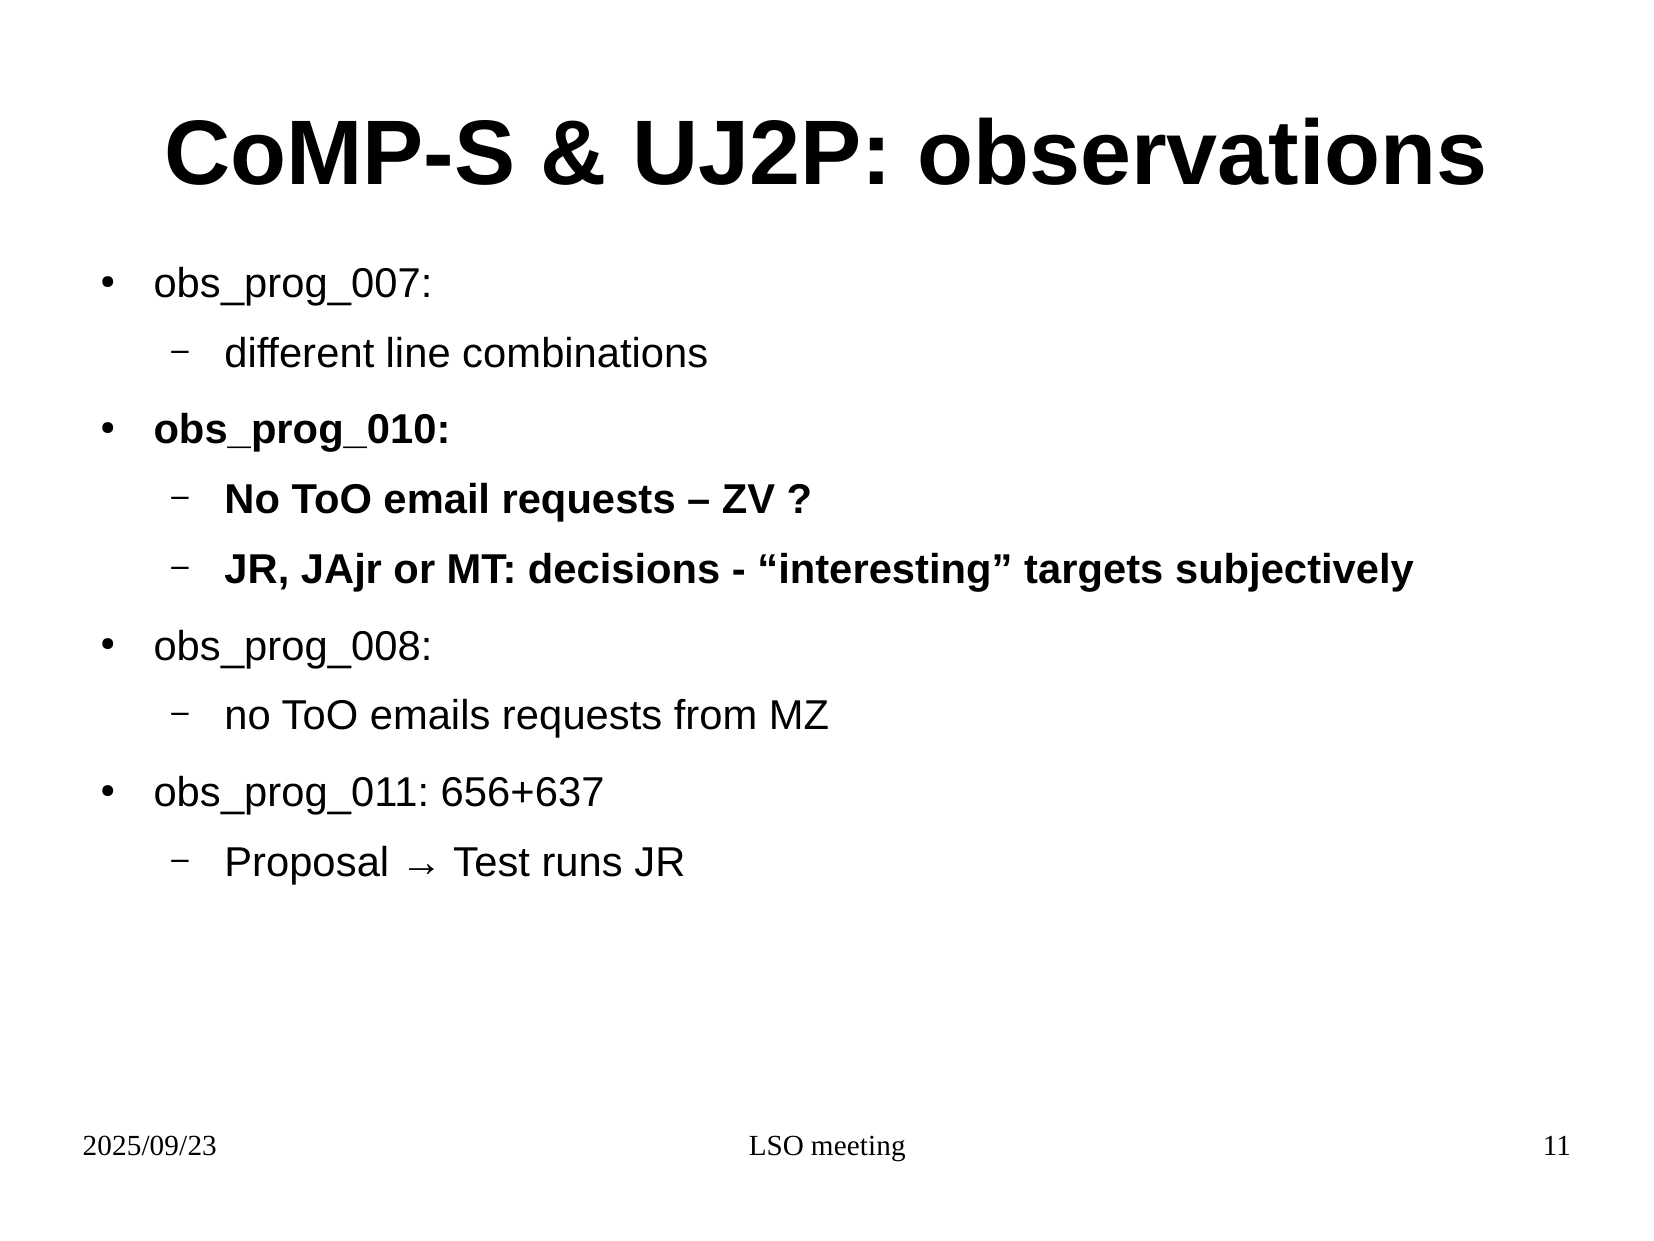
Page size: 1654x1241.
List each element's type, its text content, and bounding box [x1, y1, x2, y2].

title CoMP-S & UJ2P: observations [82, 49, 1571, 183]
list obs_prog_007: different line combinations obs_prog_010: No ToO email requests – ZV ? JR, JAjr or MT: decisions - “interesting” targets subjectively obs_prog_008: no ToO emails requests from MZ obs_prog_011: 656+637 Proposal → Test runs JR [82, 183, 1571, 1126]
